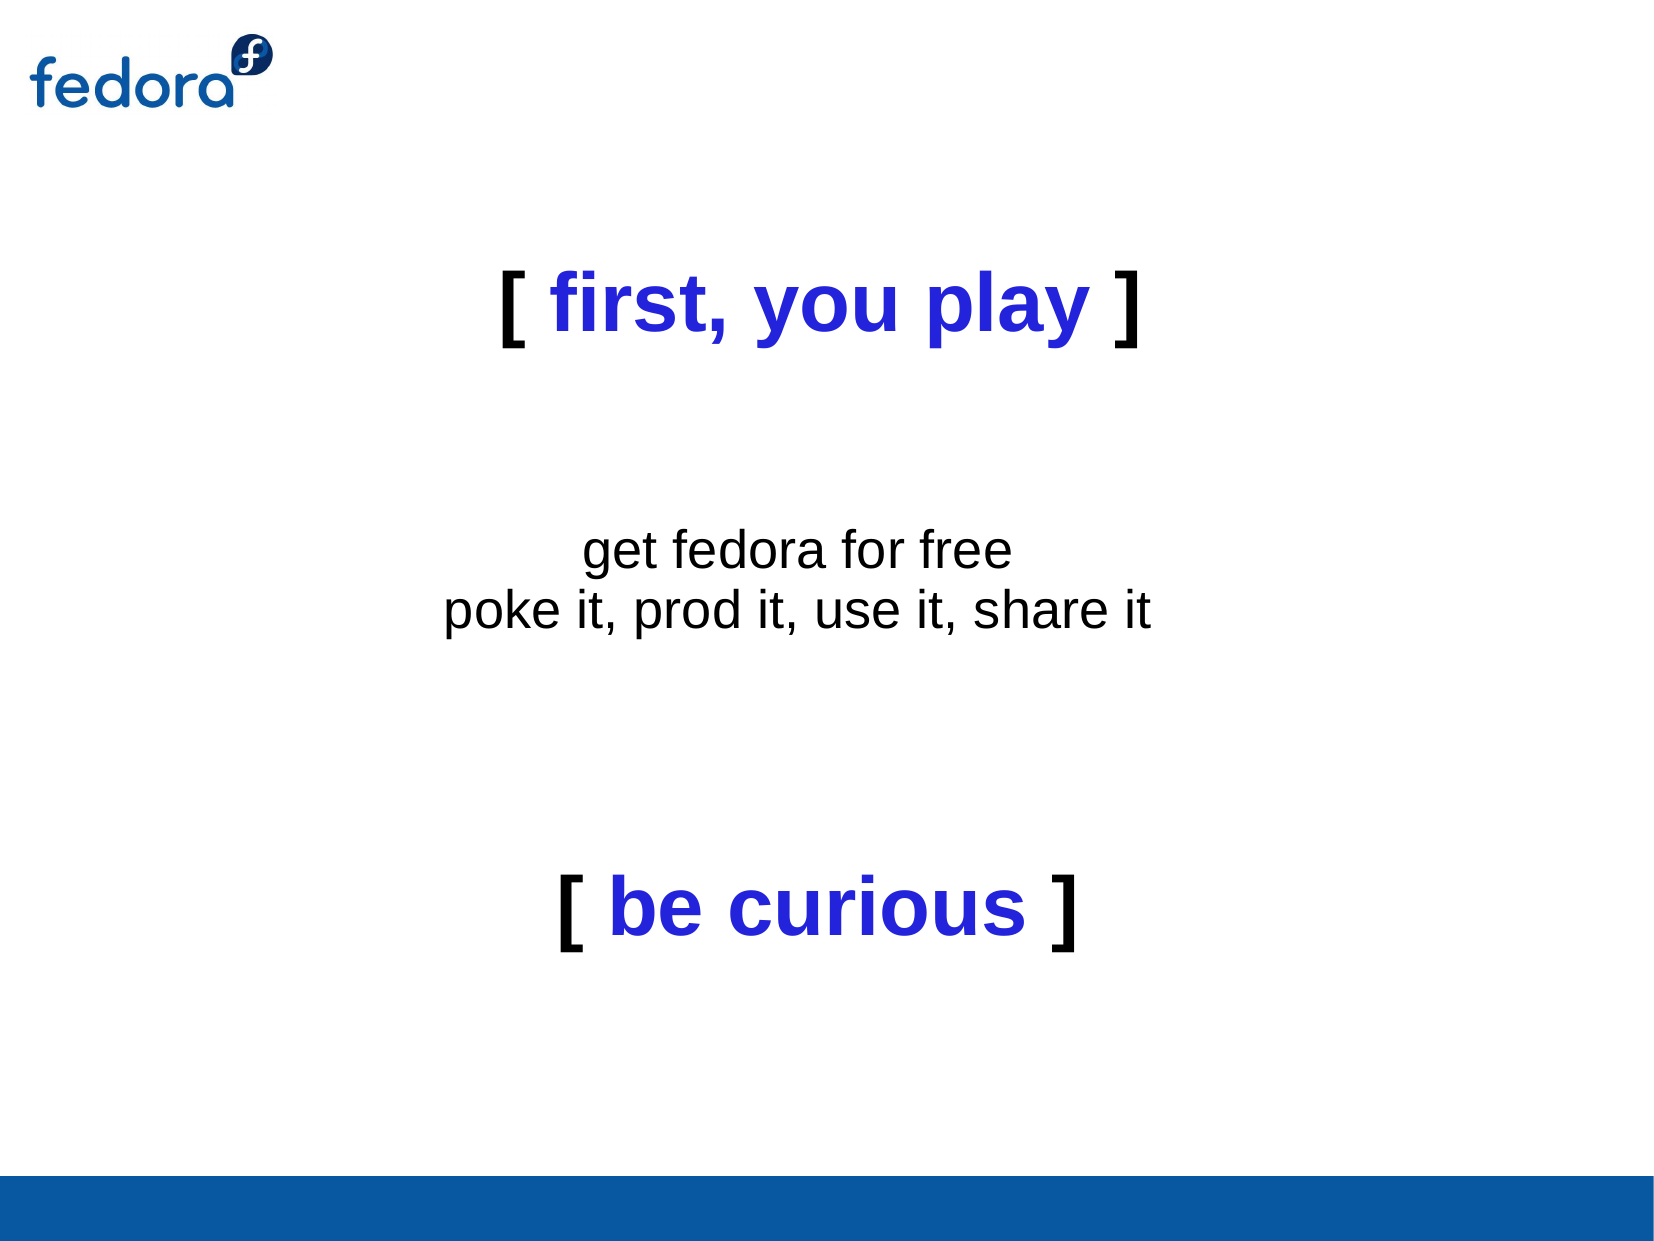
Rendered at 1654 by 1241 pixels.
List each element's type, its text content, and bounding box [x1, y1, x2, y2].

text_box [ be curious ] [556, 860, 1093, 987]
picture [0, 1176, 1654, 1241]
text_box get fedora for free poke it, prod it, use it, share it [443, 519, 1201, 737]
text_box [ first, you play ] [498, 256, 1143, 382]
picture [22, 27, 277, 115]
